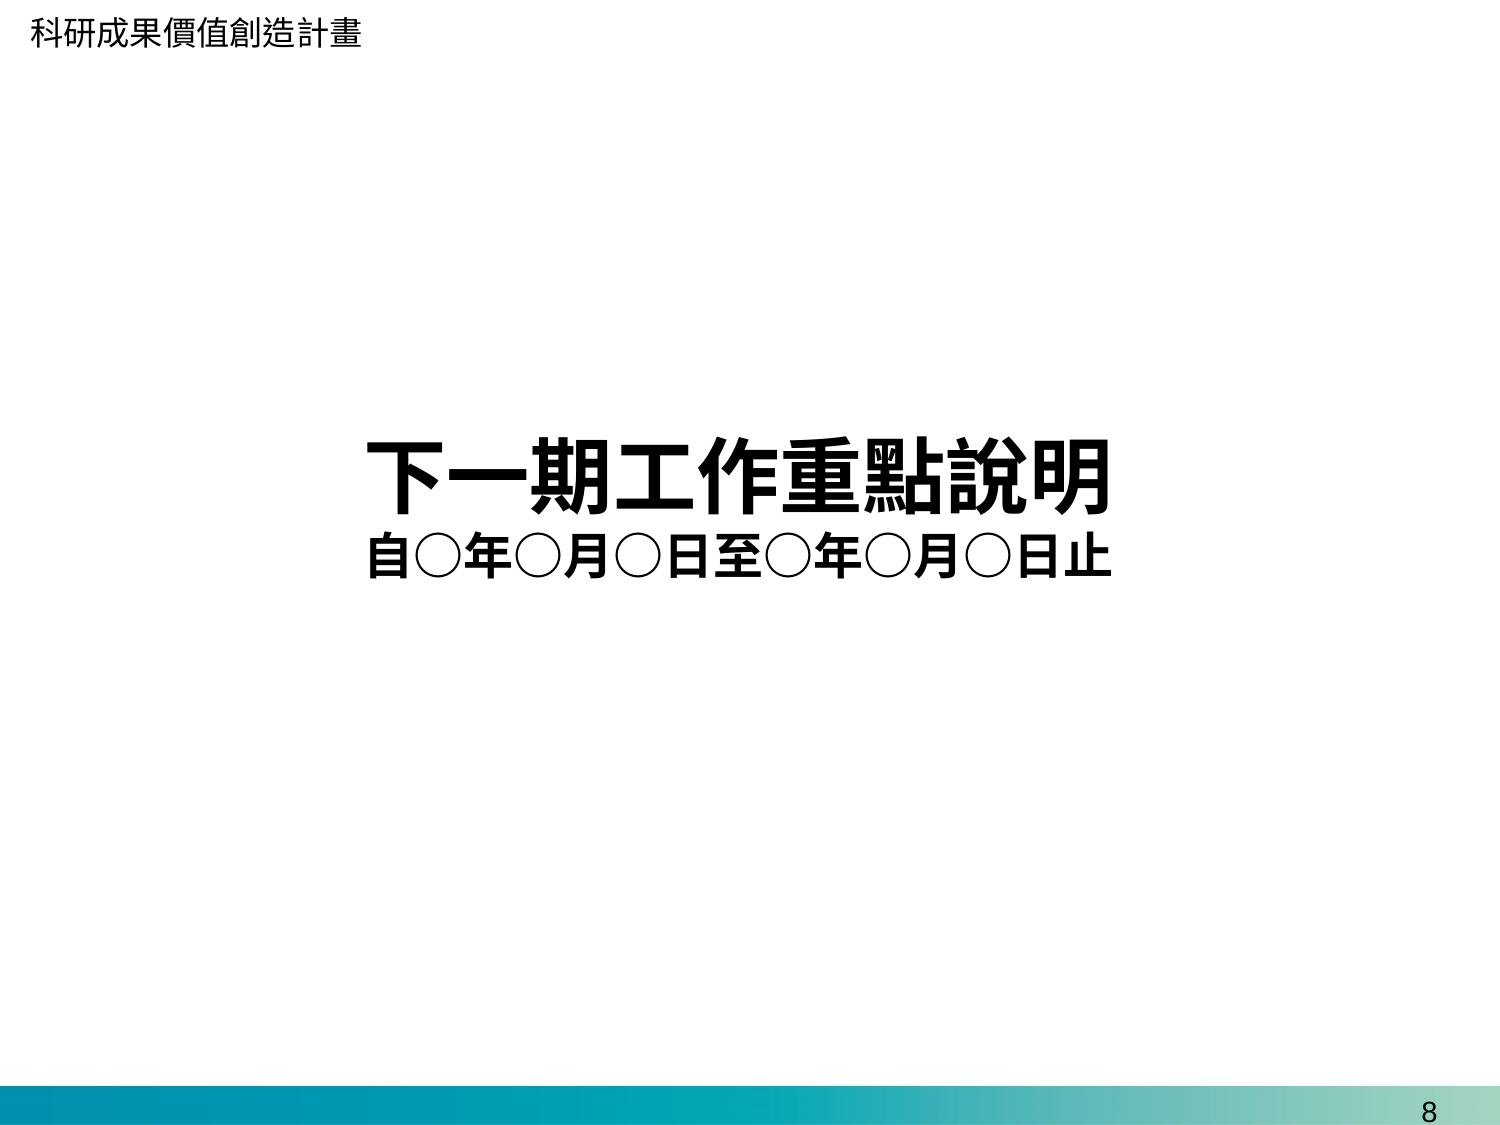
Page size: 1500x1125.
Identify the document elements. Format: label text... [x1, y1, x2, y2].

title 下一期工作重點說明 自○年○月○日至○年○月○日止 [348, 416, 1152, 657]
text_box 7 [1406, 1085, 1500, 1125]
